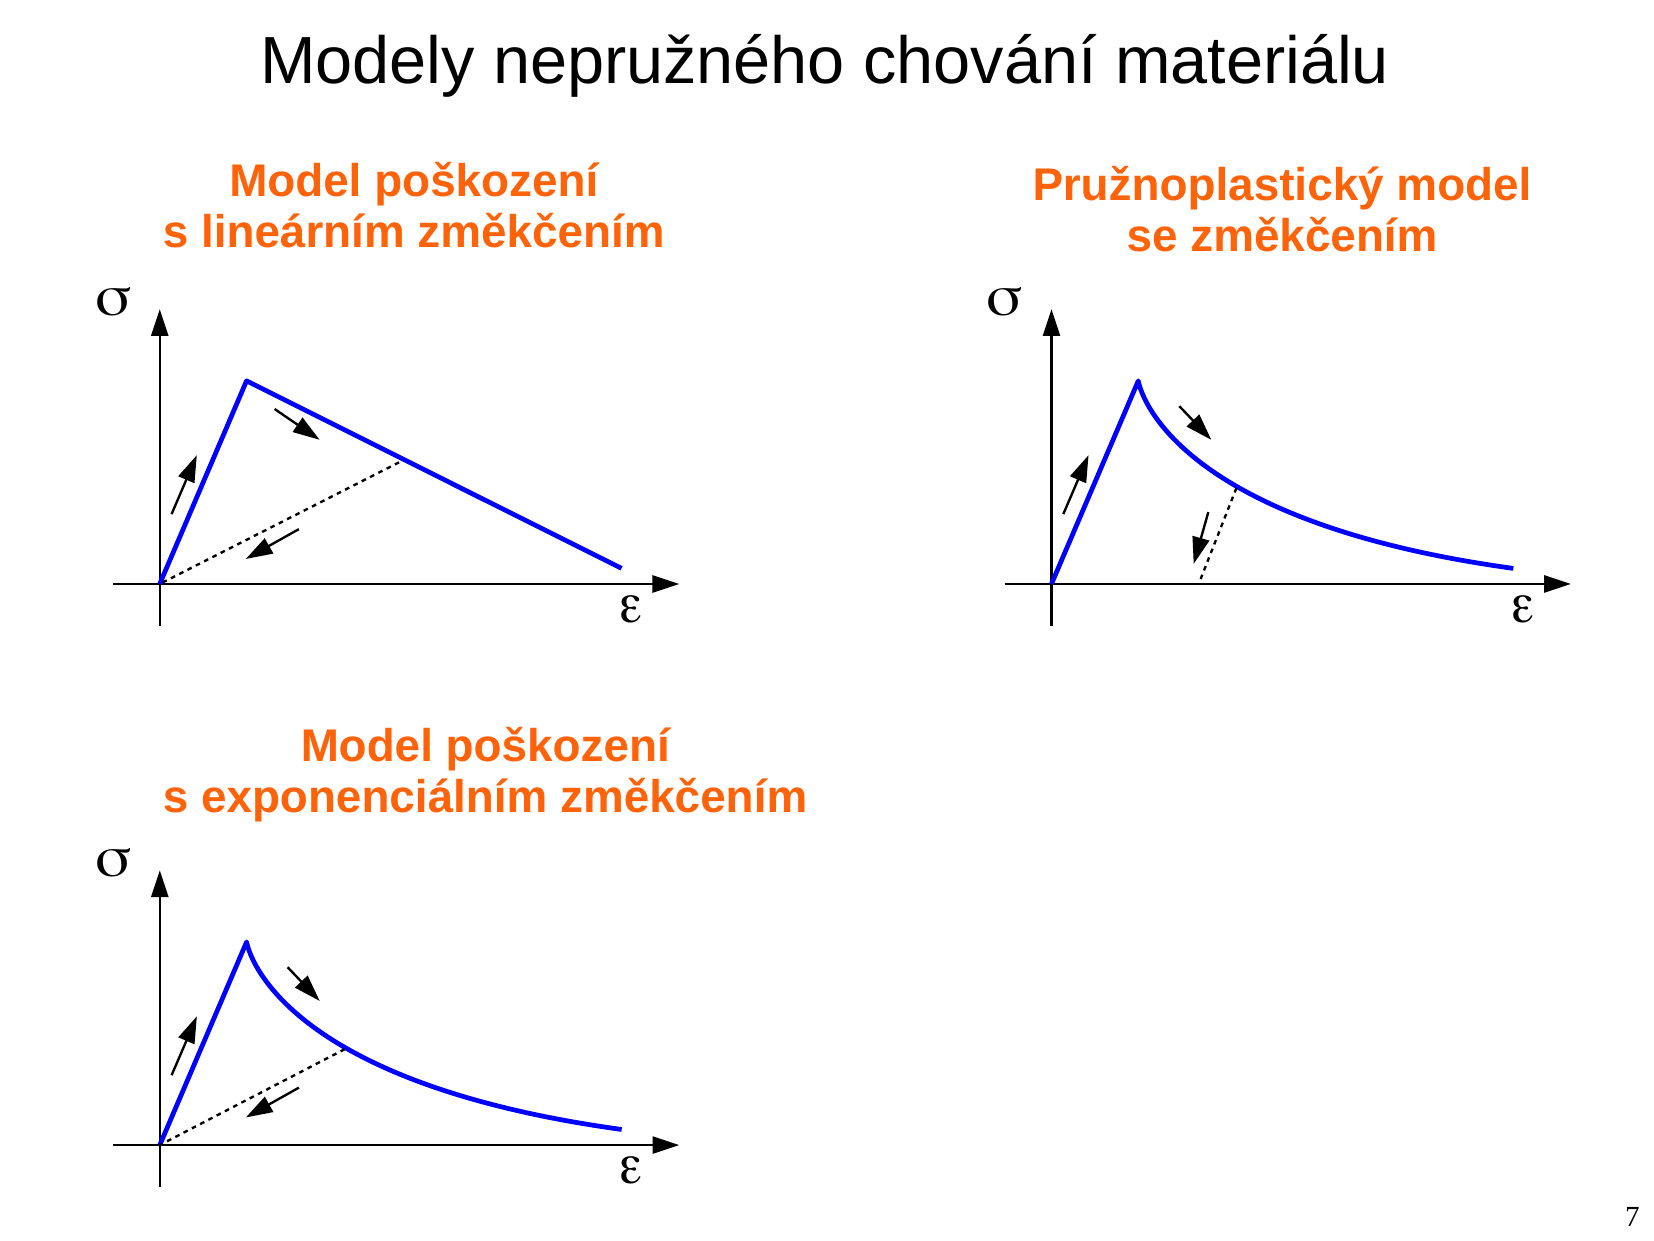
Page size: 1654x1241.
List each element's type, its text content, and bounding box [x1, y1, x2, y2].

text_box e [604, 574, 693, 666]
text_box s [80, 267, 146, 359]
text_box Model poškození s exponenciálním změkčením [148, 712, 824, 856]
text_box s [80, 828, 146, 920]
text_box e [1495, 574, 1585, 666]
text_box s [972, 267, 1037, 359]
text_box Pružnoplastický model se změkčením [1017, 151, 1618, 300]
text_box e [604, 1135, 694, 1227]
title Modely nepružného chování materiálu [37, 8, 1613, 113]
text_box Model poškození s lineárním změkčením [148, 147, 786, 290]
